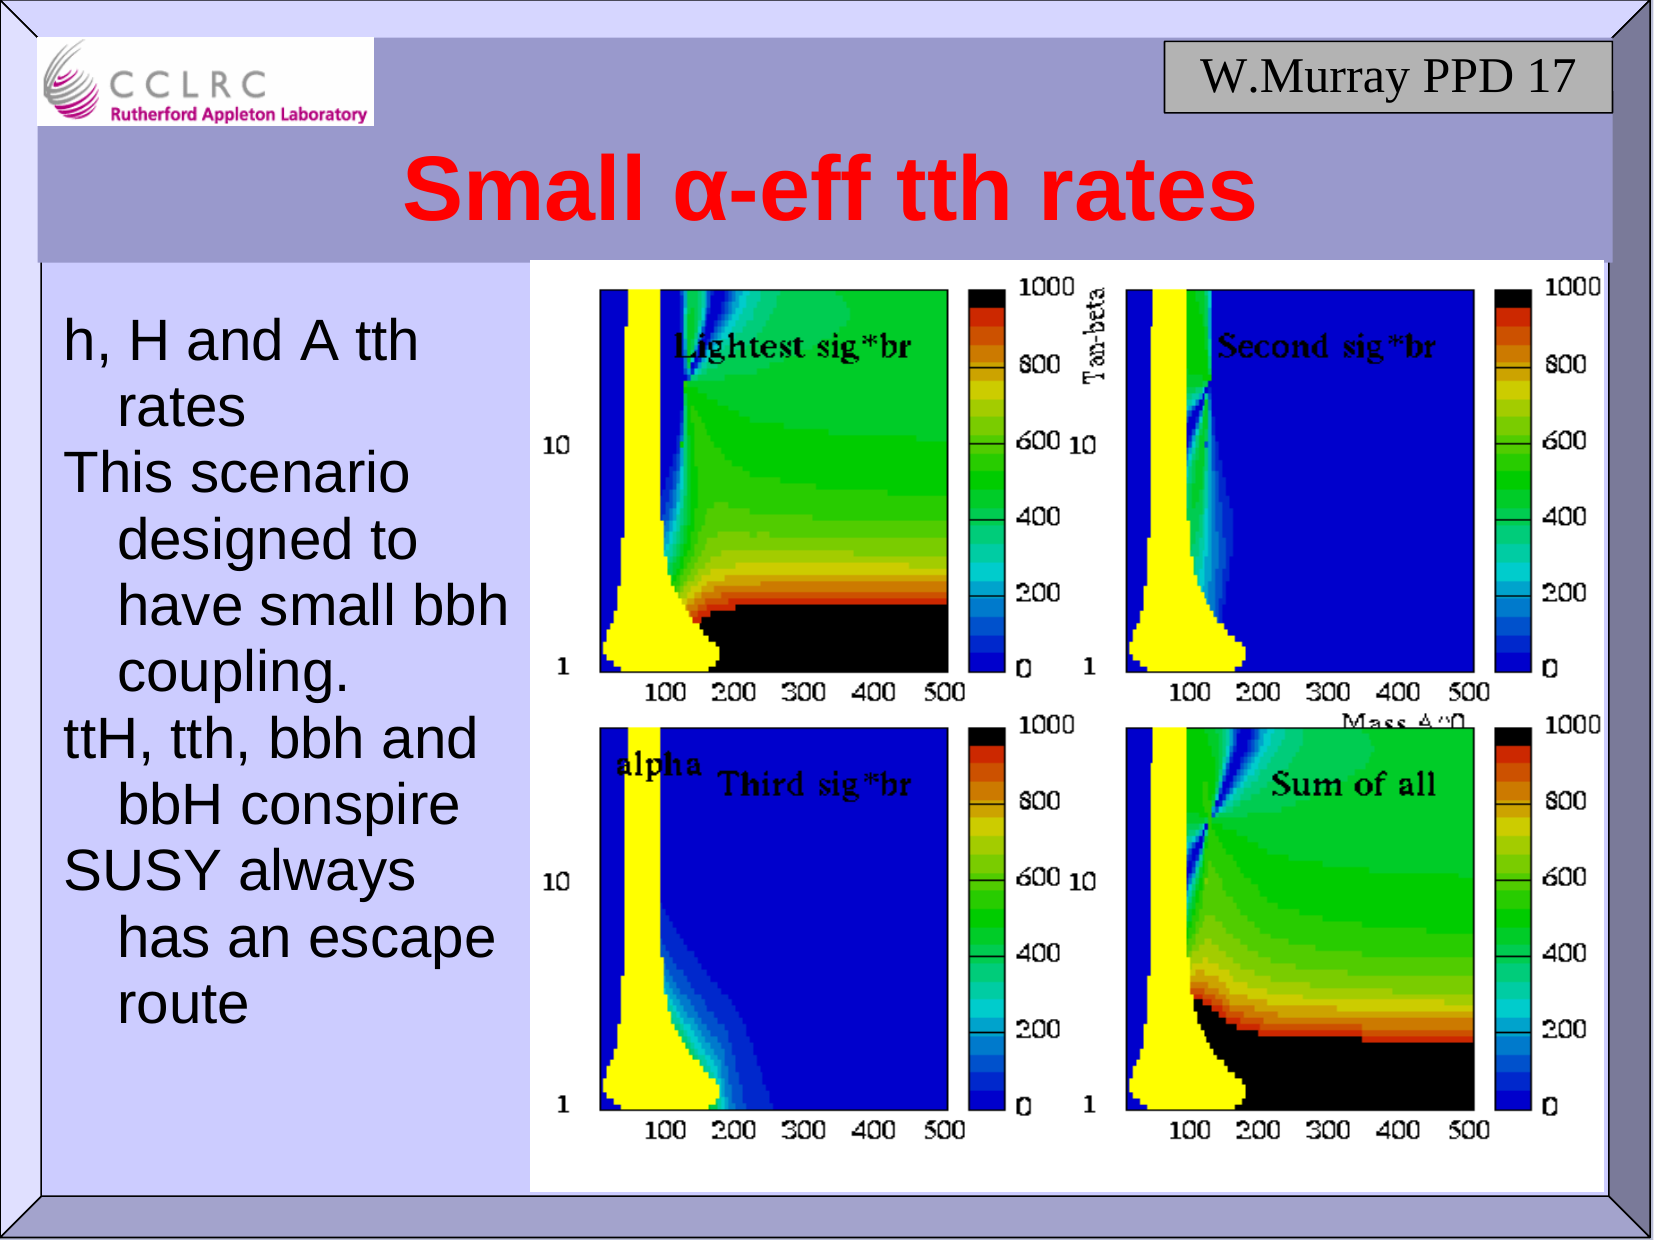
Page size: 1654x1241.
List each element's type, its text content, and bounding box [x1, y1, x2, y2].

list h, H and A tth rates This scenario designed to have small bbh coupling. ttH, tth, bbh and bbH conspire SUSY always has an escape route [46, 306, 526, 1163]
picture [37, 37, 374, 126]
title Small α-eff tth rates [124, 112, 1537, 263]
picture [530, 260, 1604, 1192]
